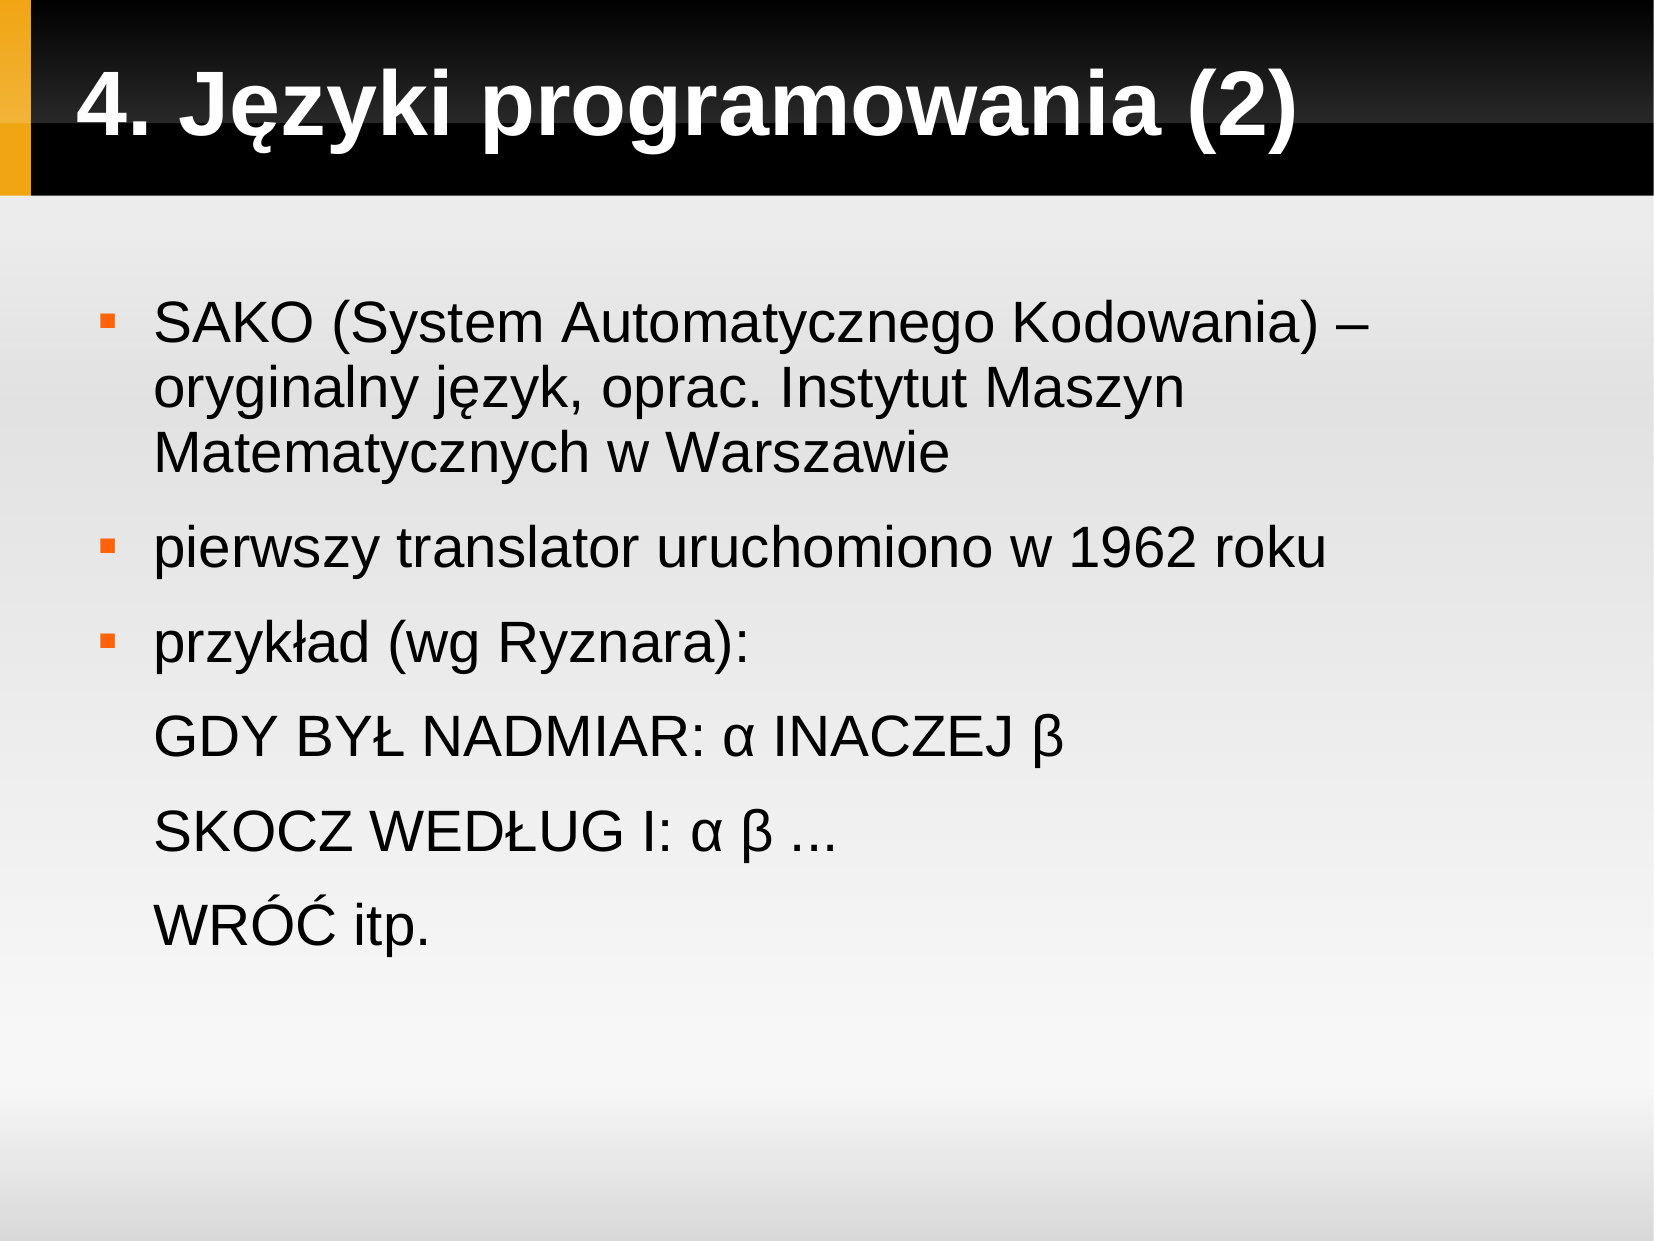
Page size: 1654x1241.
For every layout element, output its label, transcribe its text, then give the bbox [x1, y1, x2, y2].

list SAKO (System Automatycznego Kodowania) – oryginalny język, oprac. Instytut Maszyn Matematycznych w Warszawie pierwszy translator uruchomiono w 1962 roku przykład (wg Ryznara): GDY BYŁ NADMIAR: α INACZEJ β SKOCZ WEDŁUG I: α β ... WRÓĆ itp. [82, 290, 1571, 1094]
picture [0, 0, 1654, 1241]
title 4. Języki programowania (2) [76, 7, 1565, 200]
